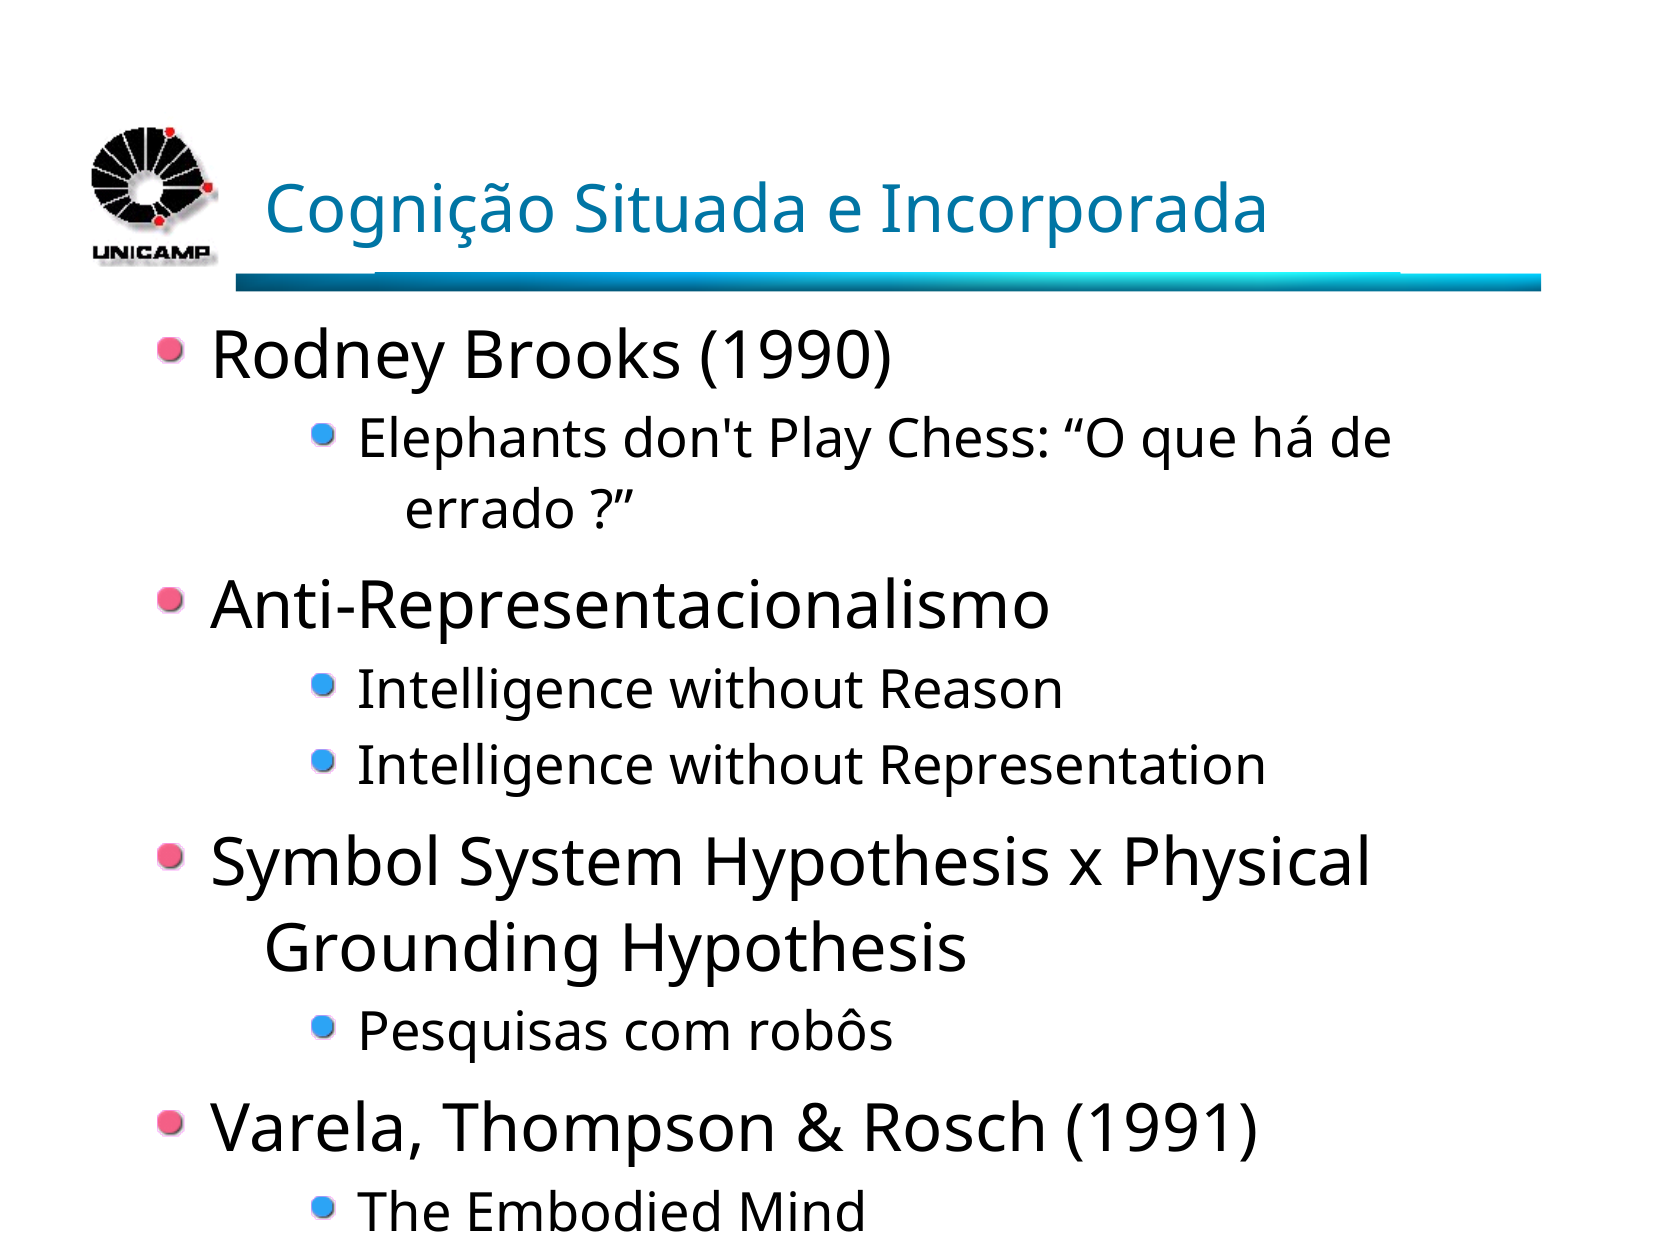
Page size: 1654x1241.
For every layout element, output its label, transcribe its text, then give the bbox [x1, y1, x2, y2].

list Rodney Brooks (1990) Elephants don't Play Chess: “O que há de errado ?” Anti-Representacionalismo Intelligence without Reason Intelligence without Representation Symbol System Hypothesis x Physical Grounding Hypothesis Pesquisas com robôs Varela, Thompson & Rosch (1991) The Embodied Mind [121, 309, 1534, 1182]
picture [125, 272, 1654, 295]
title Cognição Situada e Incorporada [264, 42, 1534, 250]
picture [310, 1195, 337, 1221]
